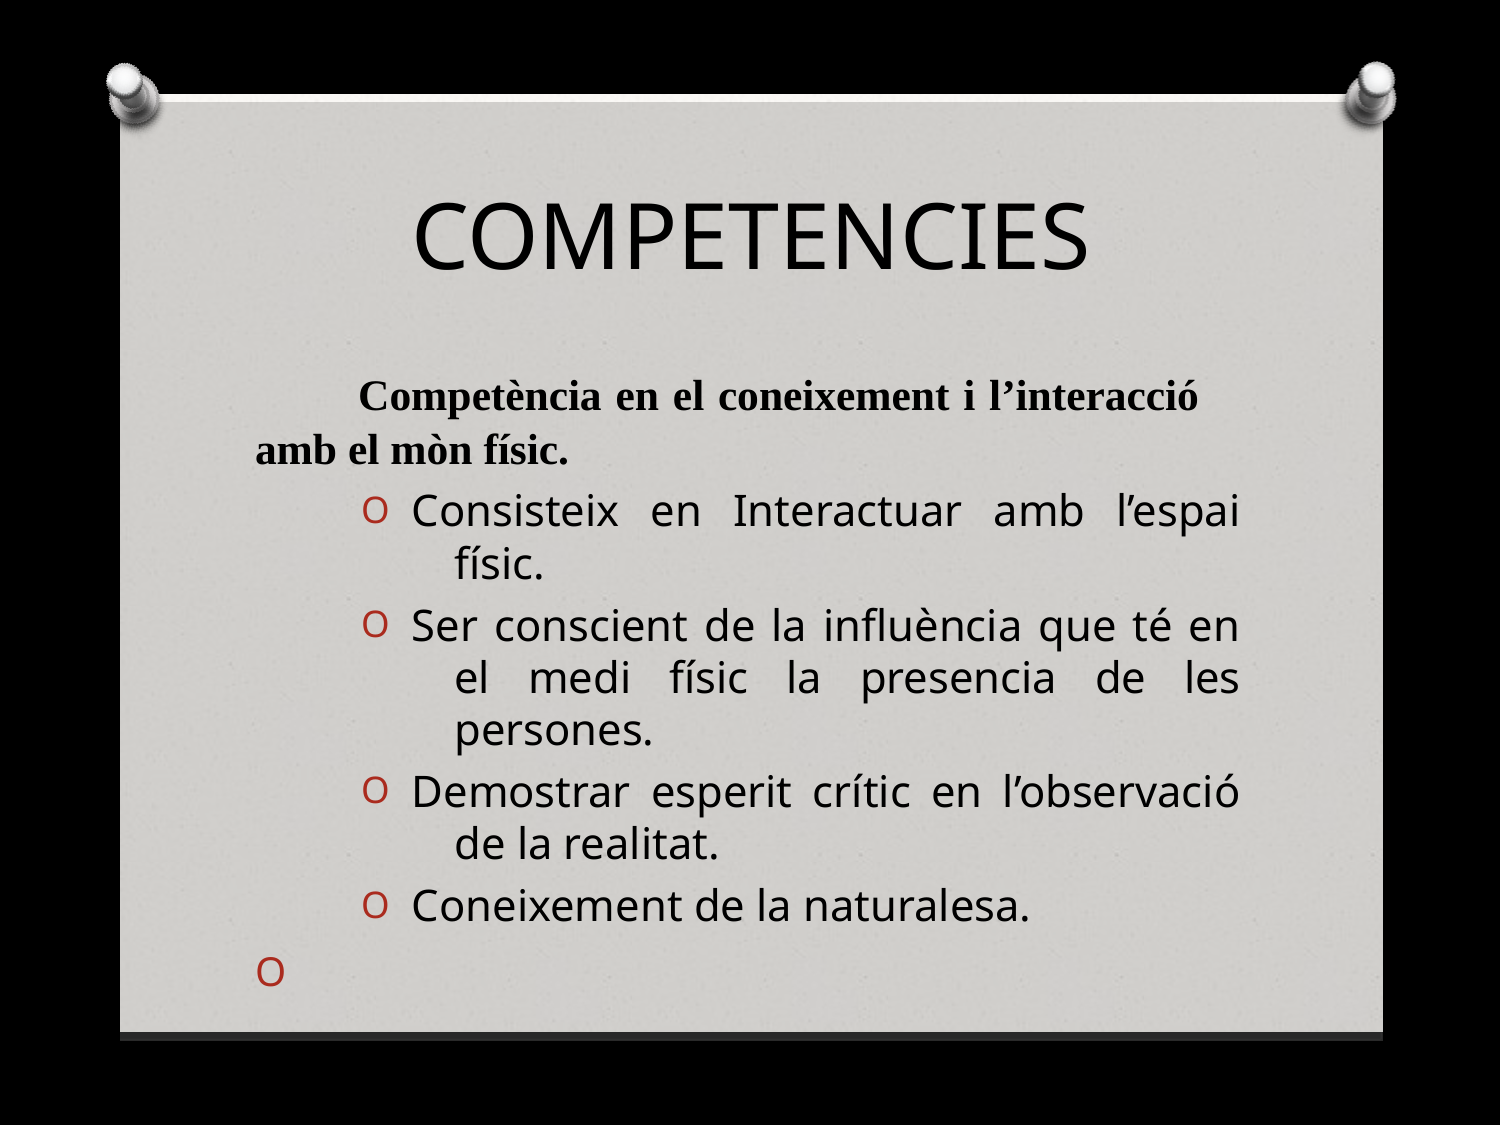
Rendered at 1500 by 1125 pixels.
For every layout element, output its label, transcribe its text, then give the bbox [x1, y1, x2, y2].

list Competència en el coneixement i l’interacció amb el mòn físic. Consisteix en Interactuar amb l’espai físic. Ser conscient de la influència que té en el medi físic la presencia de les persones. Demostrar esperit crític en l’observació de la realitat. Coneixement de la naturalesa. [240, 347, 1257, 939]
title COMPETENCIES [179, 134, 1323, 332]
